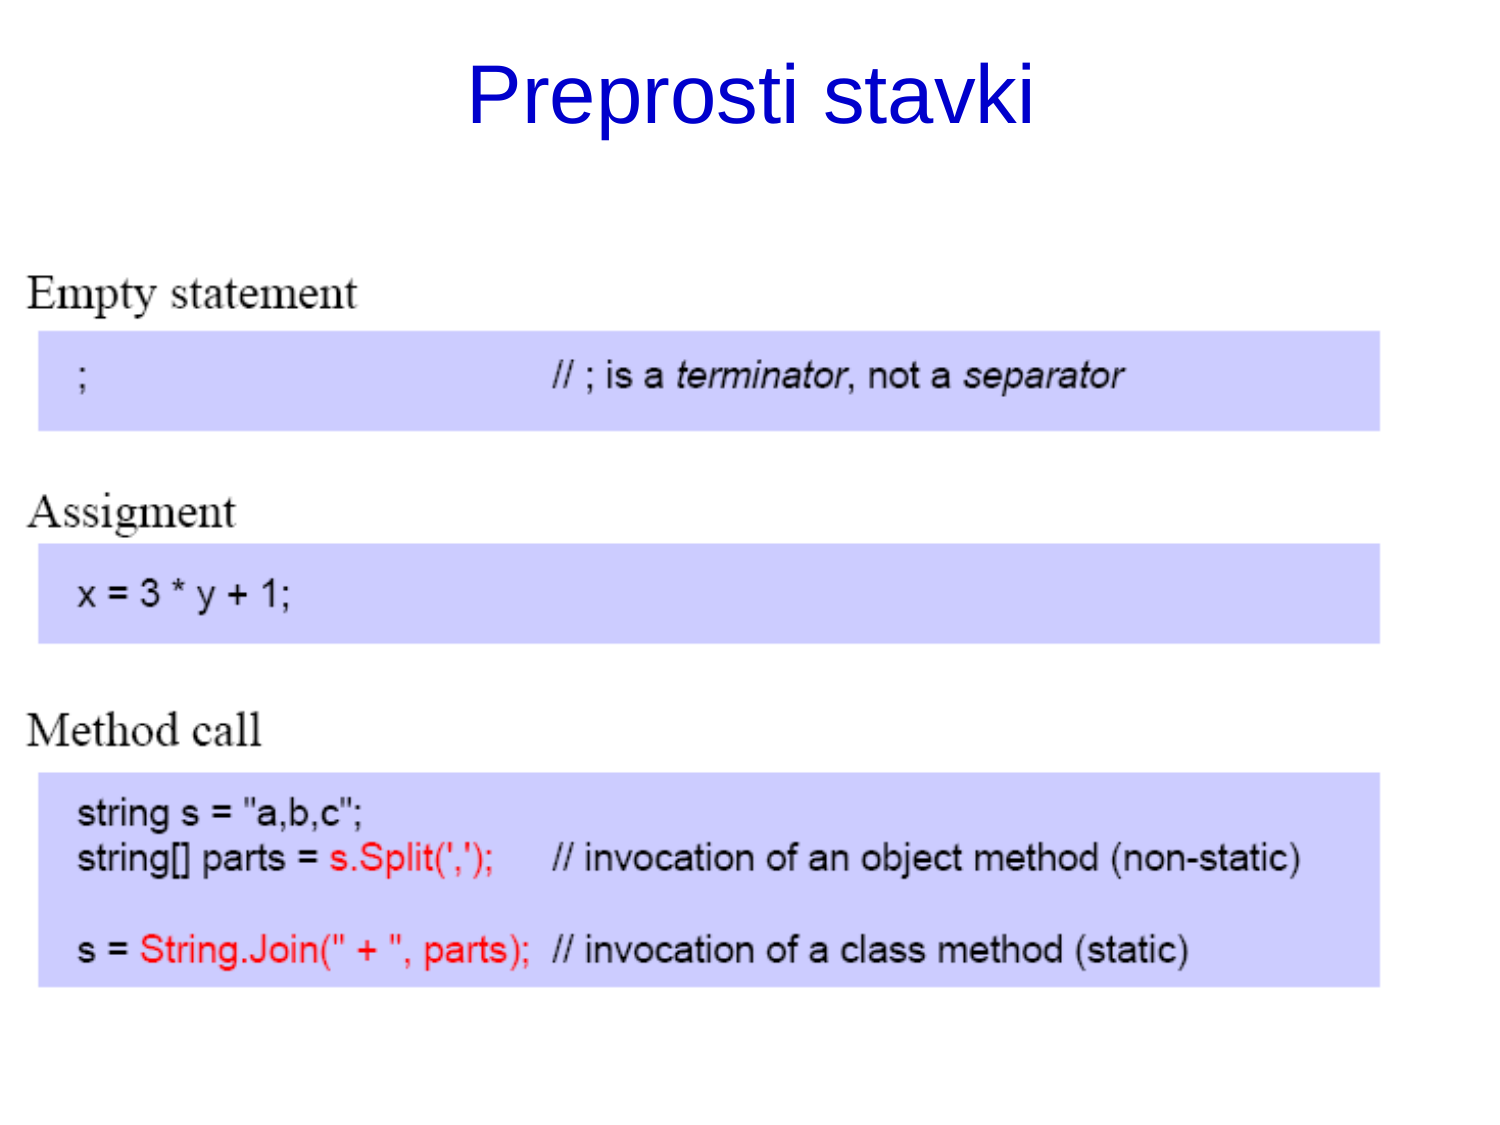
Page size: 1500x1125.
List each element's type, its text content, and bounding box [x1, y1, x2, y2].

text_box [0, 221, 1500, 1047]
title Preprosti stavki [76, 30, 1427, 149]
